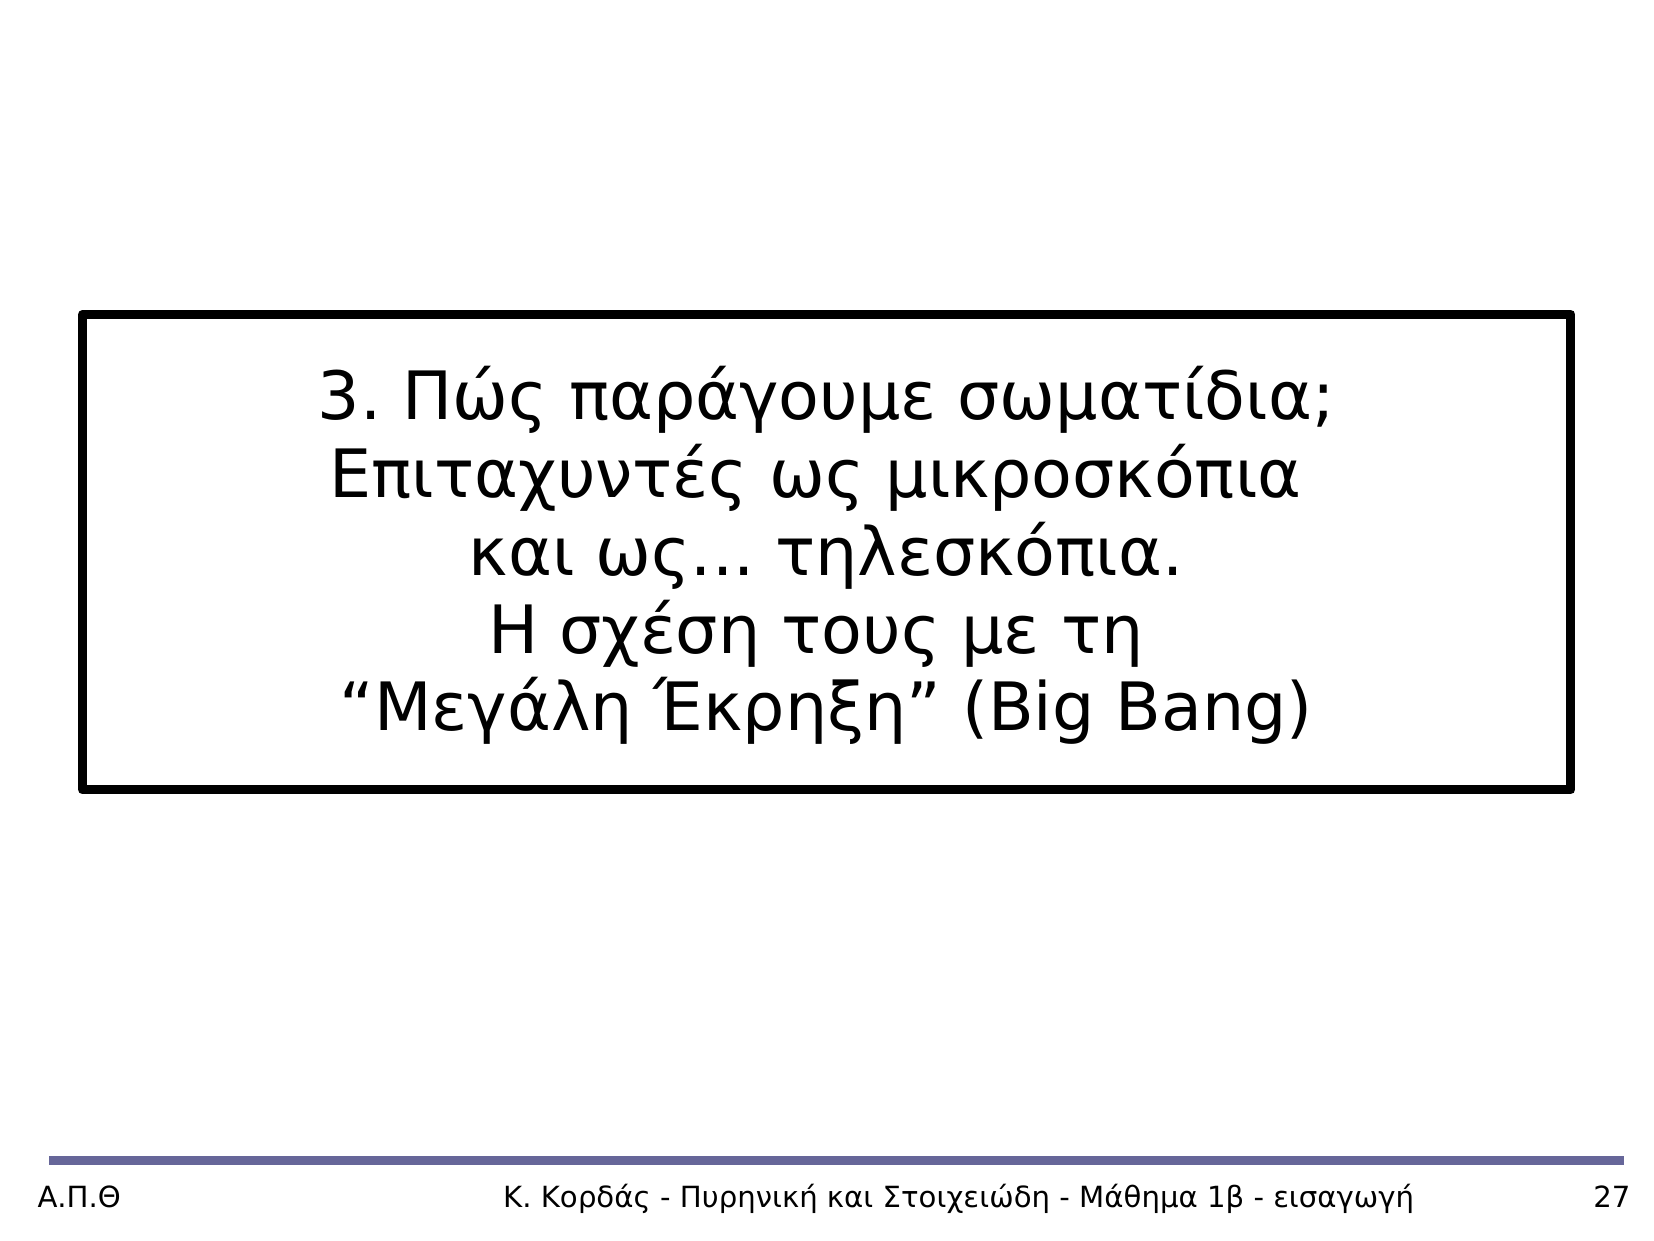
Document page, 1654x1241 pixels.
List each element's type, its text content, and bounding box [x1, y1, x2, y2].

subtitle 3. Πώς παράγουμε σωματίδια; Επιταχυντές ως μικροσκόπια και ως... τηλεσκόπια. Η σχέση τους με τη “Μεγάλη Έκρηξη” (Big Bang) [82, 314, 1571, 790]
